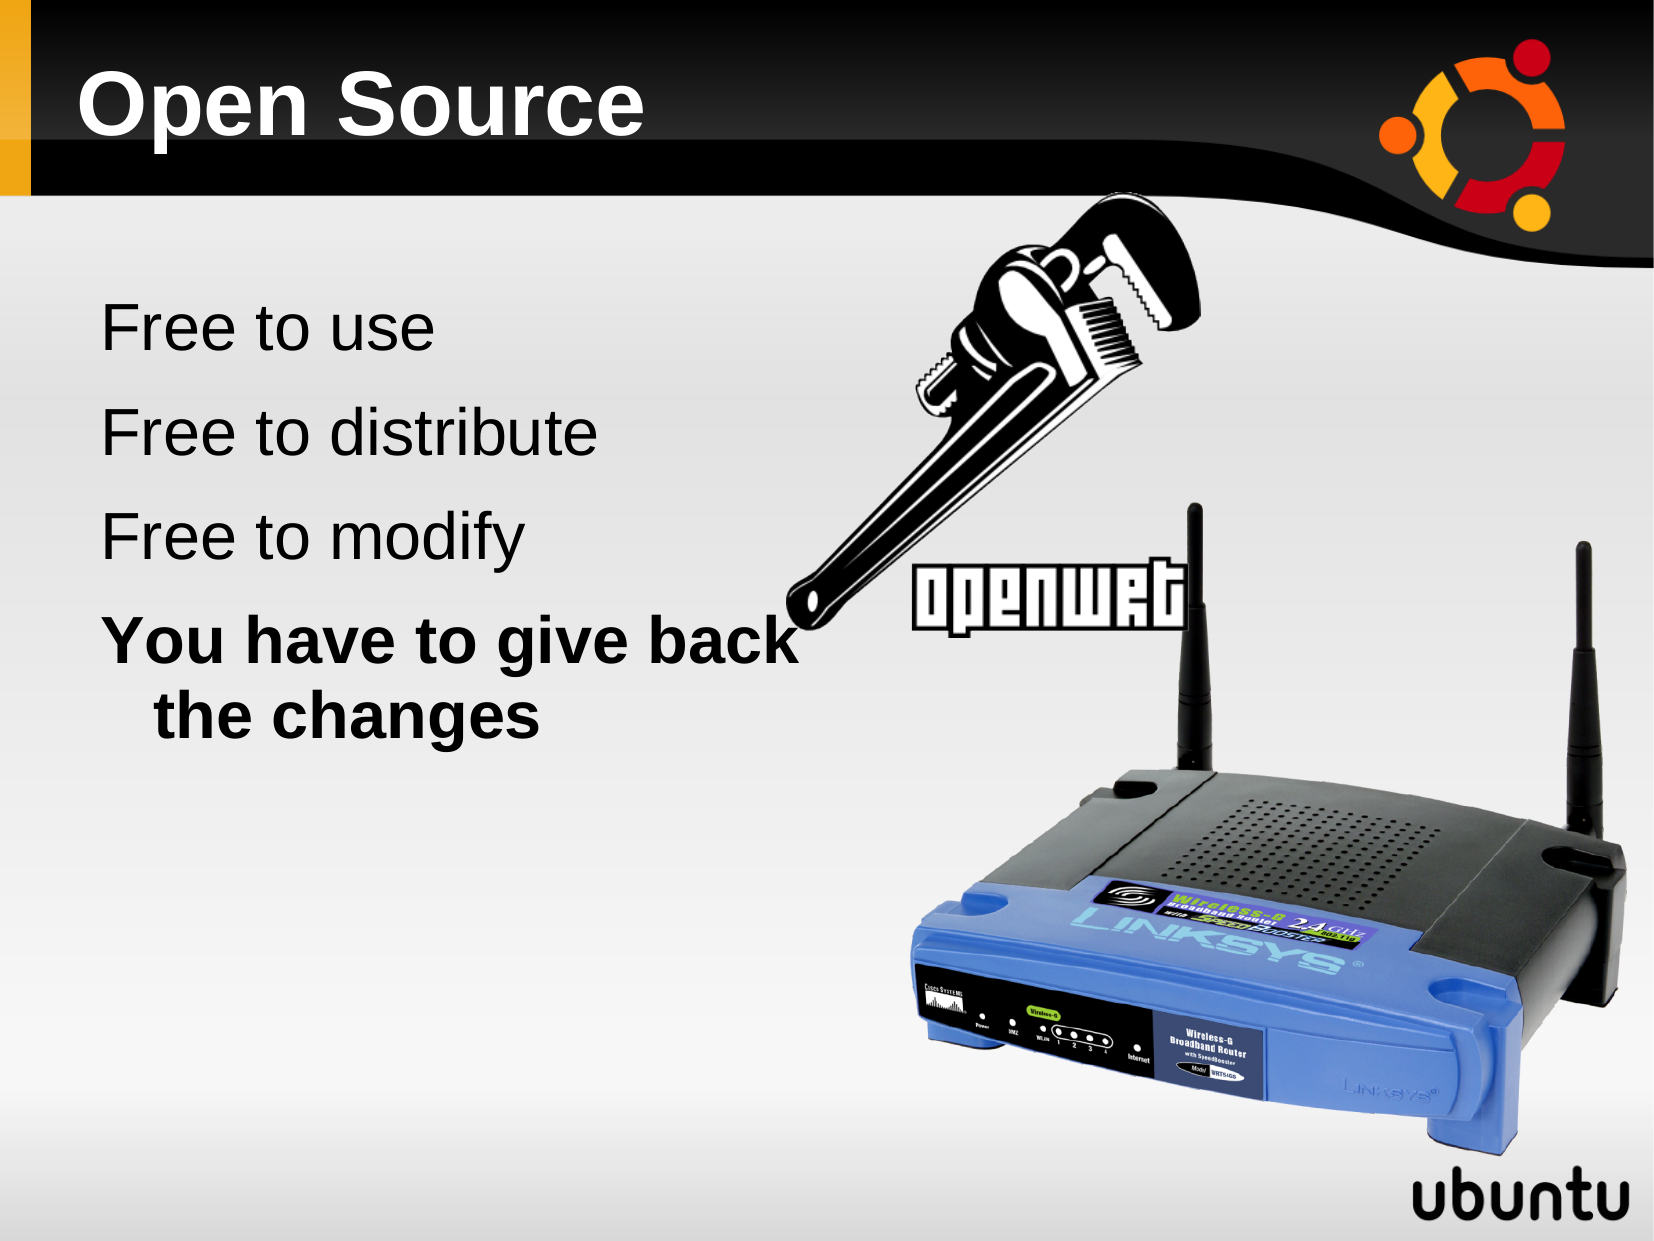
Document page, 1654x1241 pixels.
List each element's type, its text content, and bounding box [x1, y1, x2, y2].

title Open Source [76, 7, 1565, 200]
list Free to use Free to distribute Free to modify You have to give back the changes [82, 290, 900, 1094]
picture [0, 0, 1654, 1241]
